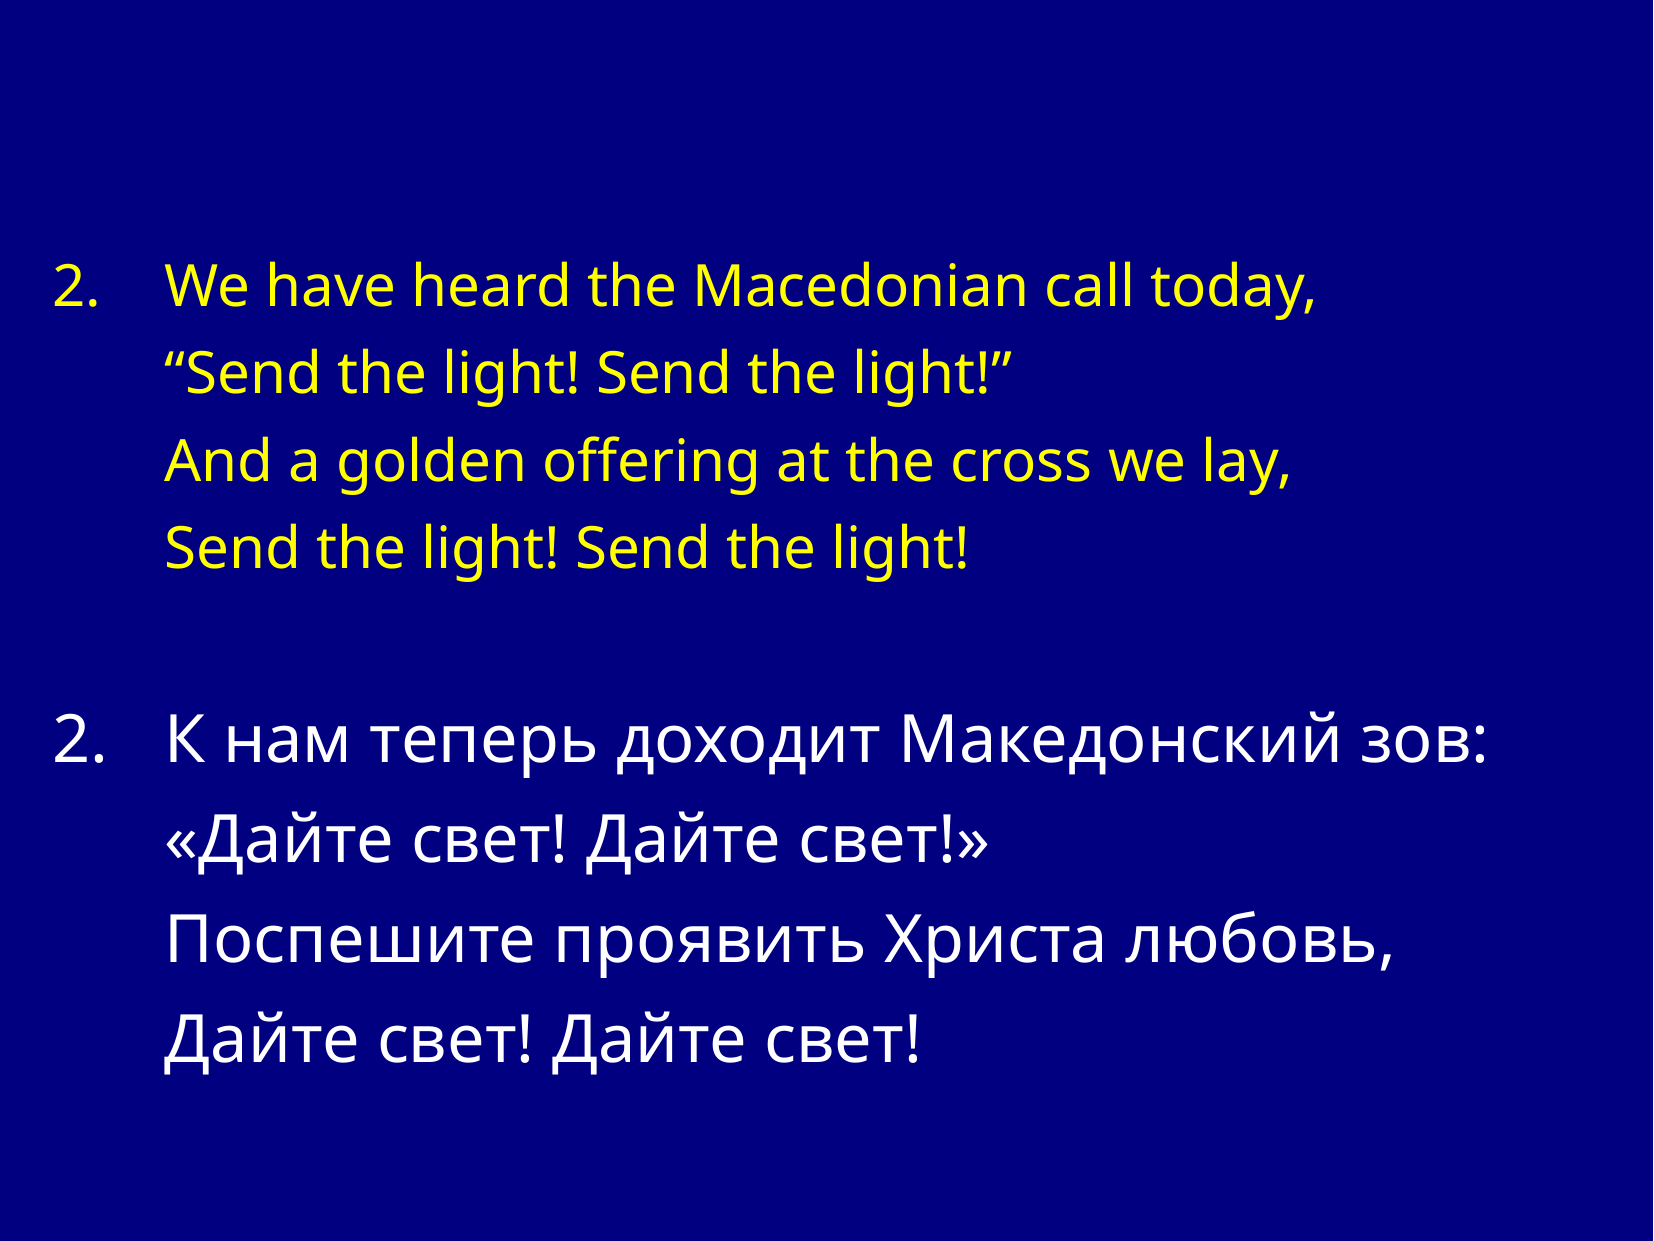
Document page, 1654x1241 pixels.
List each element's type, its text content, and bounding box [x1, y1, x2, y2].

text_box 2. We have heard the Macedonian call today, “Send the light! Send the light!” And a golden offering at the cross we lay, Send the light! Send the light! [37, 150, 1576, 638]
text_box 2. К нам теперь доходит Македонский зов: «Дайте свет! Дайте свет!» Поспешите проявить Христа любовь, Дайте свет! Дайте свет! [37, 675, 1613, 1163]
